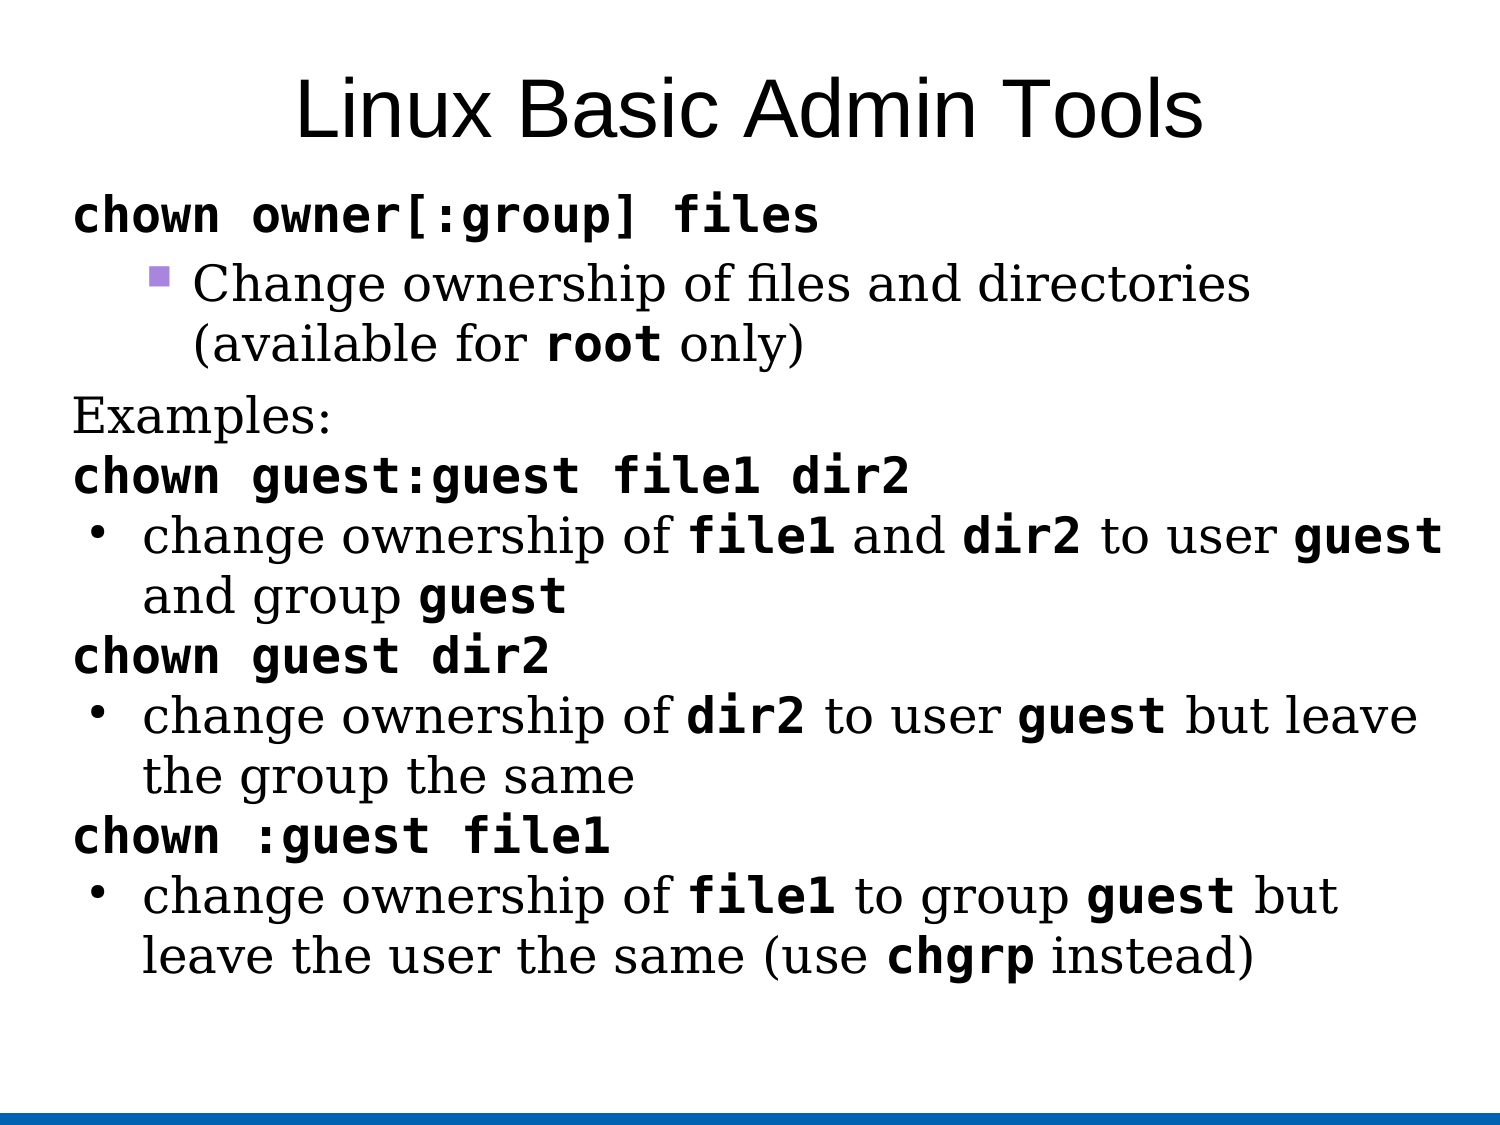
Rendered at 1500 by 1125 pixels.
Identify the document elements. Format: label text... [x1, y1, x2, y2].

title Linux Basic Admin Tools [112, 22, 1388, 174]
list chown owner[:group] files Change ownership of files and directories (available for root only) Examples: chown guest:guest file1 dir2 change ownership of file1 and dir2 to user guest and group guest chown guest dir2 change ownership of dir2 to user guest but leave the group the same chown :guest file1 change ownership of file1 to group guest but leave the user the same (use chgrp instead) [56, 174, 1474, 1048]
